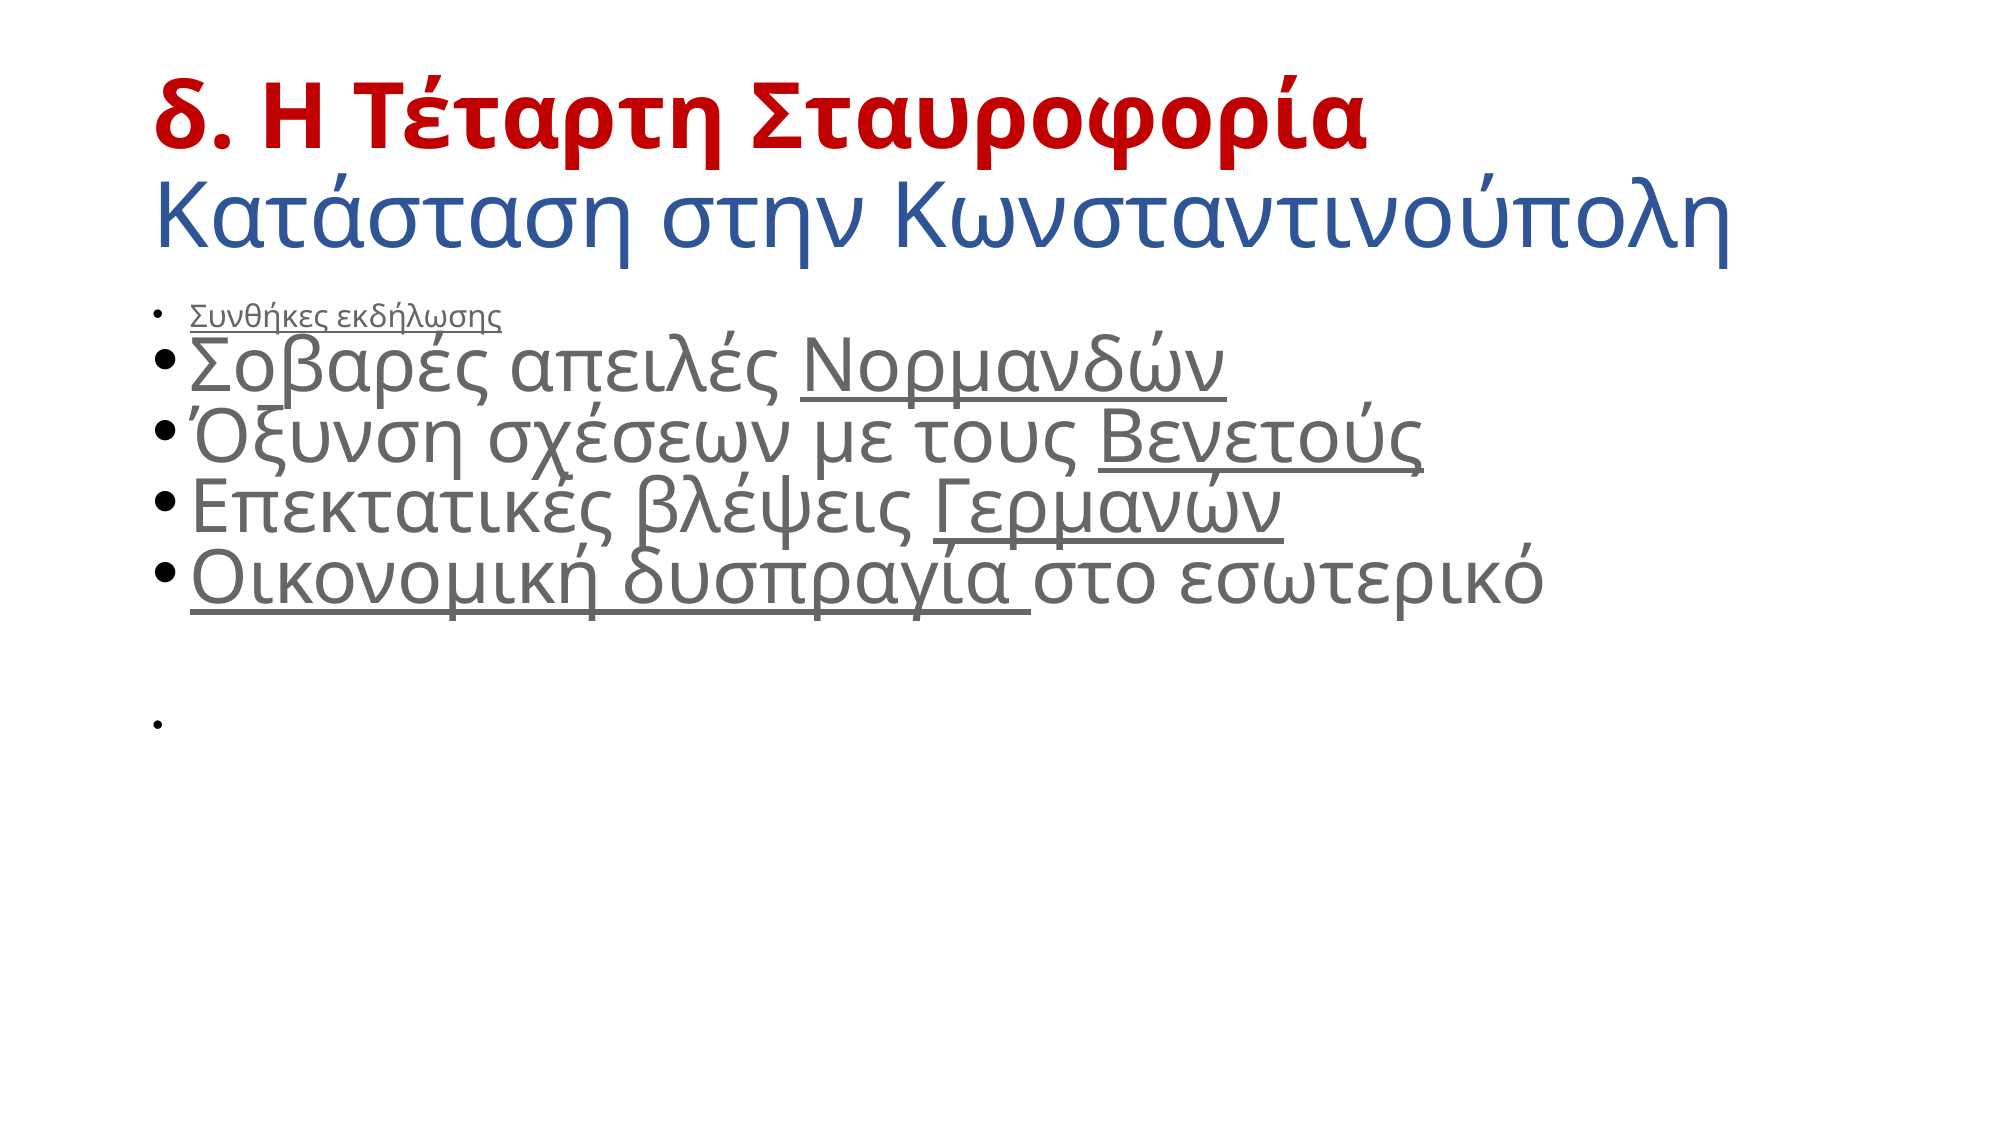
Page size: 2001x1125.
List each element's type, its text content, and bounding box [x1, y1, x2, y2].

list Συνθήκες εκδήλωσης Σοβαρές απειλές Νορμανδών Όξυνση σχέσεων με τους Βενετούς Επεκτατικές βλέψεις Γερμανών Οικονομική δυσπραγία στο εσωτερικό [137, 299, 1863, 1014]
title δ. Η Τέταρτη Σταυροφορία Κατάσταση στην Κωνσταντινούπολη [137, 59, 1863, 278]
